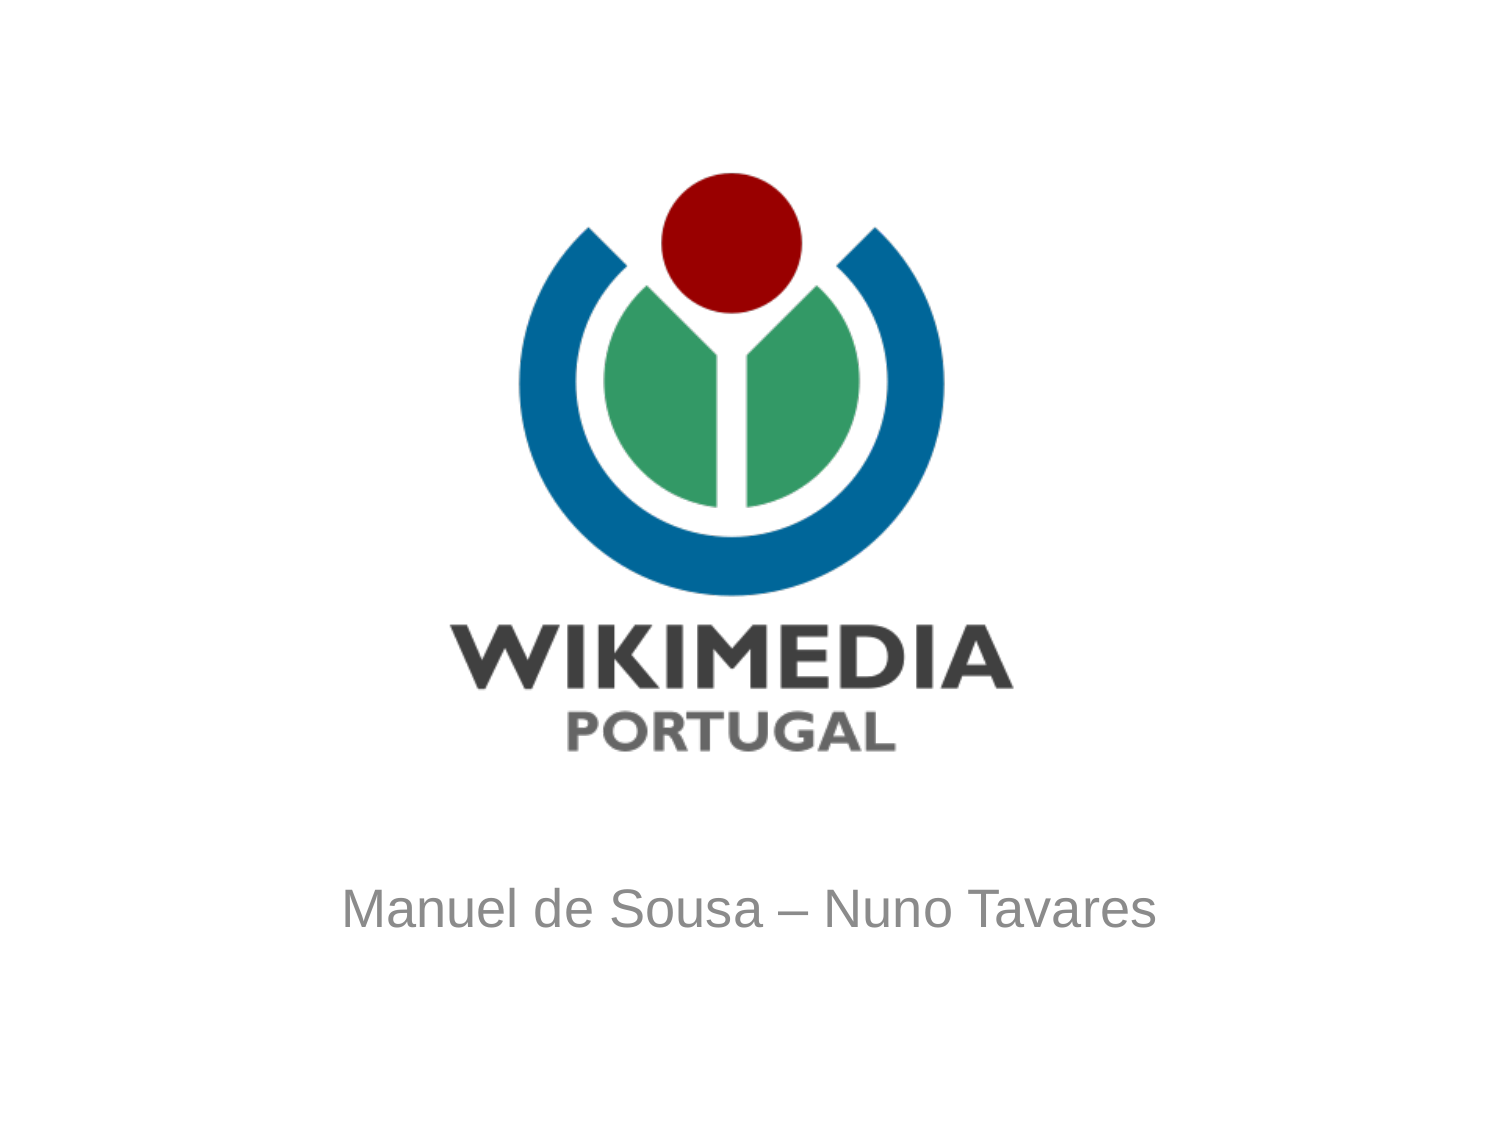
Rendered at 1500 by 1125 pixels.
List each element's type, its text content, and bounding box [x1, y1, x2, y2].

picture [419, 150, 1045, 775]
text_box Manuel de Sousa – Nuno Tavares [225, 865, 1275, 976]
